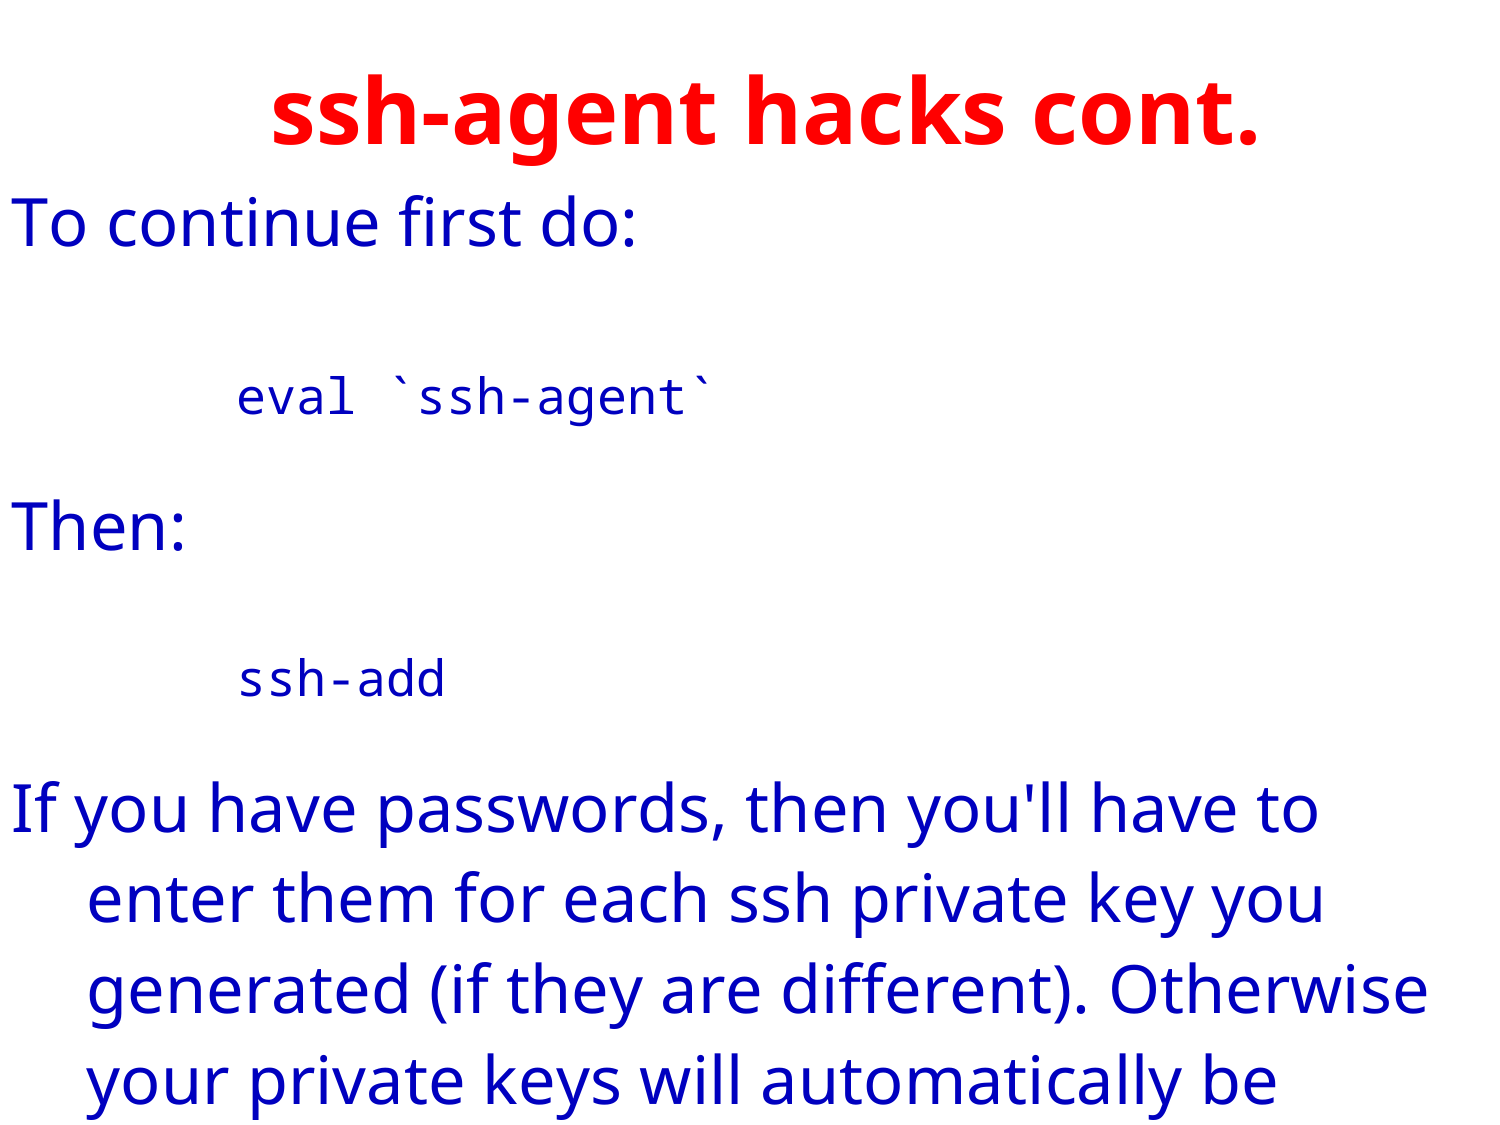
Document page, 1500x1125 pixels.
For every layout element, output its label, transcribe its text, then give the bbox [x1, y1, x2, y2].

list To continue first do: eval `ssh-agent` Then: ssh-add If you have passwords, then you'll have to enter them for each ssh private key you generated (if they are different). Otherwise your private keys will automatically be loaded in to memory. [11, 175, 1480, 1092]
title ssh-agent hacks cont. [71, 46, 1462, 169]
